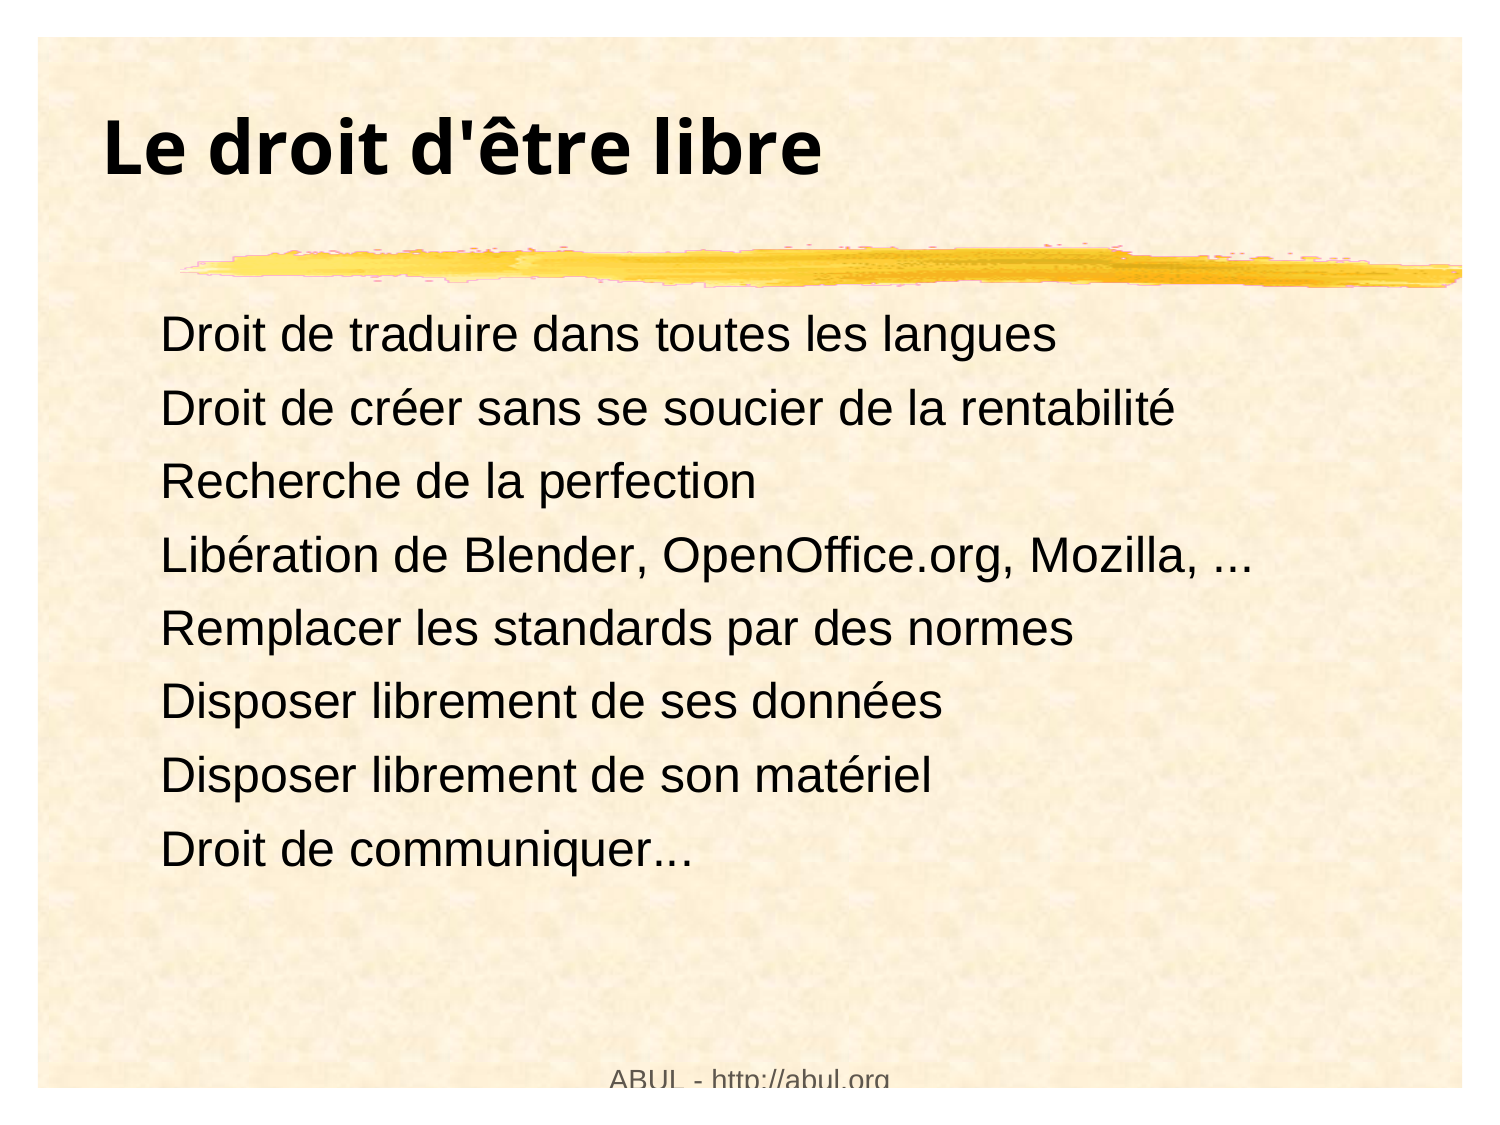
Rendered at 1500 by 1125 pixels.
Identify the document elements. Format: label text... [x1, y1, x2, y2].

title Le droit d'être libre [101, 39, 1312, 253]
picture [788, 1082, 795, 1088]
picture [716, 1076, 723, 1088]
text_box Droit de traduire dans toutes les langues Droit de créer sans se soucier de la rentabilité Recherche de la perfection Libération de Blender, OpenOffice.org, Mozilla, ... Remplacer les standards par des normes Disposer librement de ses données Disposer librement de son matériel Droit de communiquer... [160, 306, 1372, 927]
picture [852, 1076, 860, 1088]
picture [37, 37, 1463, 1088]
picture [806, 1076, 813, 1088]
picture [614, 1073, 621, 1082]
picture [732, 1076, 737, 1088]
picture [748, 1076, 755, 1088]
picture [612, 1084, 624, 1088]
picture [878, 1076, 886, 1088]
picture [633, 1081, 643, 1088]
picture [633, 1072, 642, 1078]
